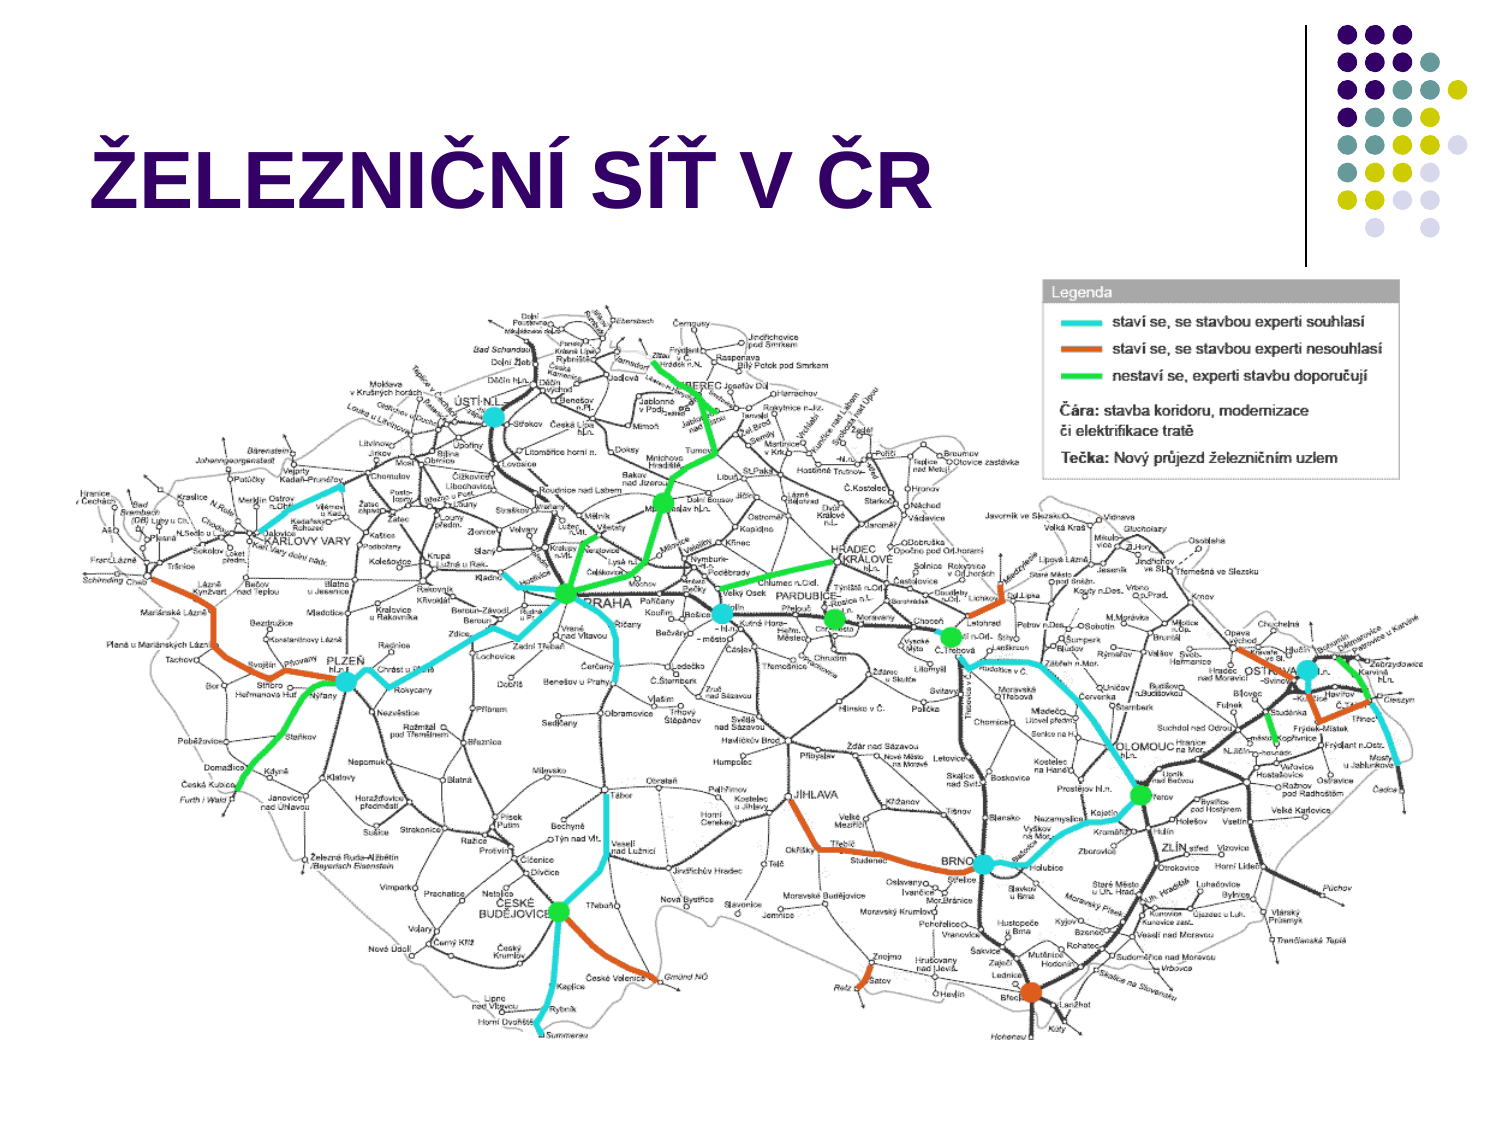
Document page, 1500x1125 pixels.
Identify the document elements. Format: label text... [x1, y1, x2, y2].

picture [76, 267, 1424, 1059]
title ŽELEZNIČNÍ SÍŤ V ČR [74, 20, 1313, 233]
